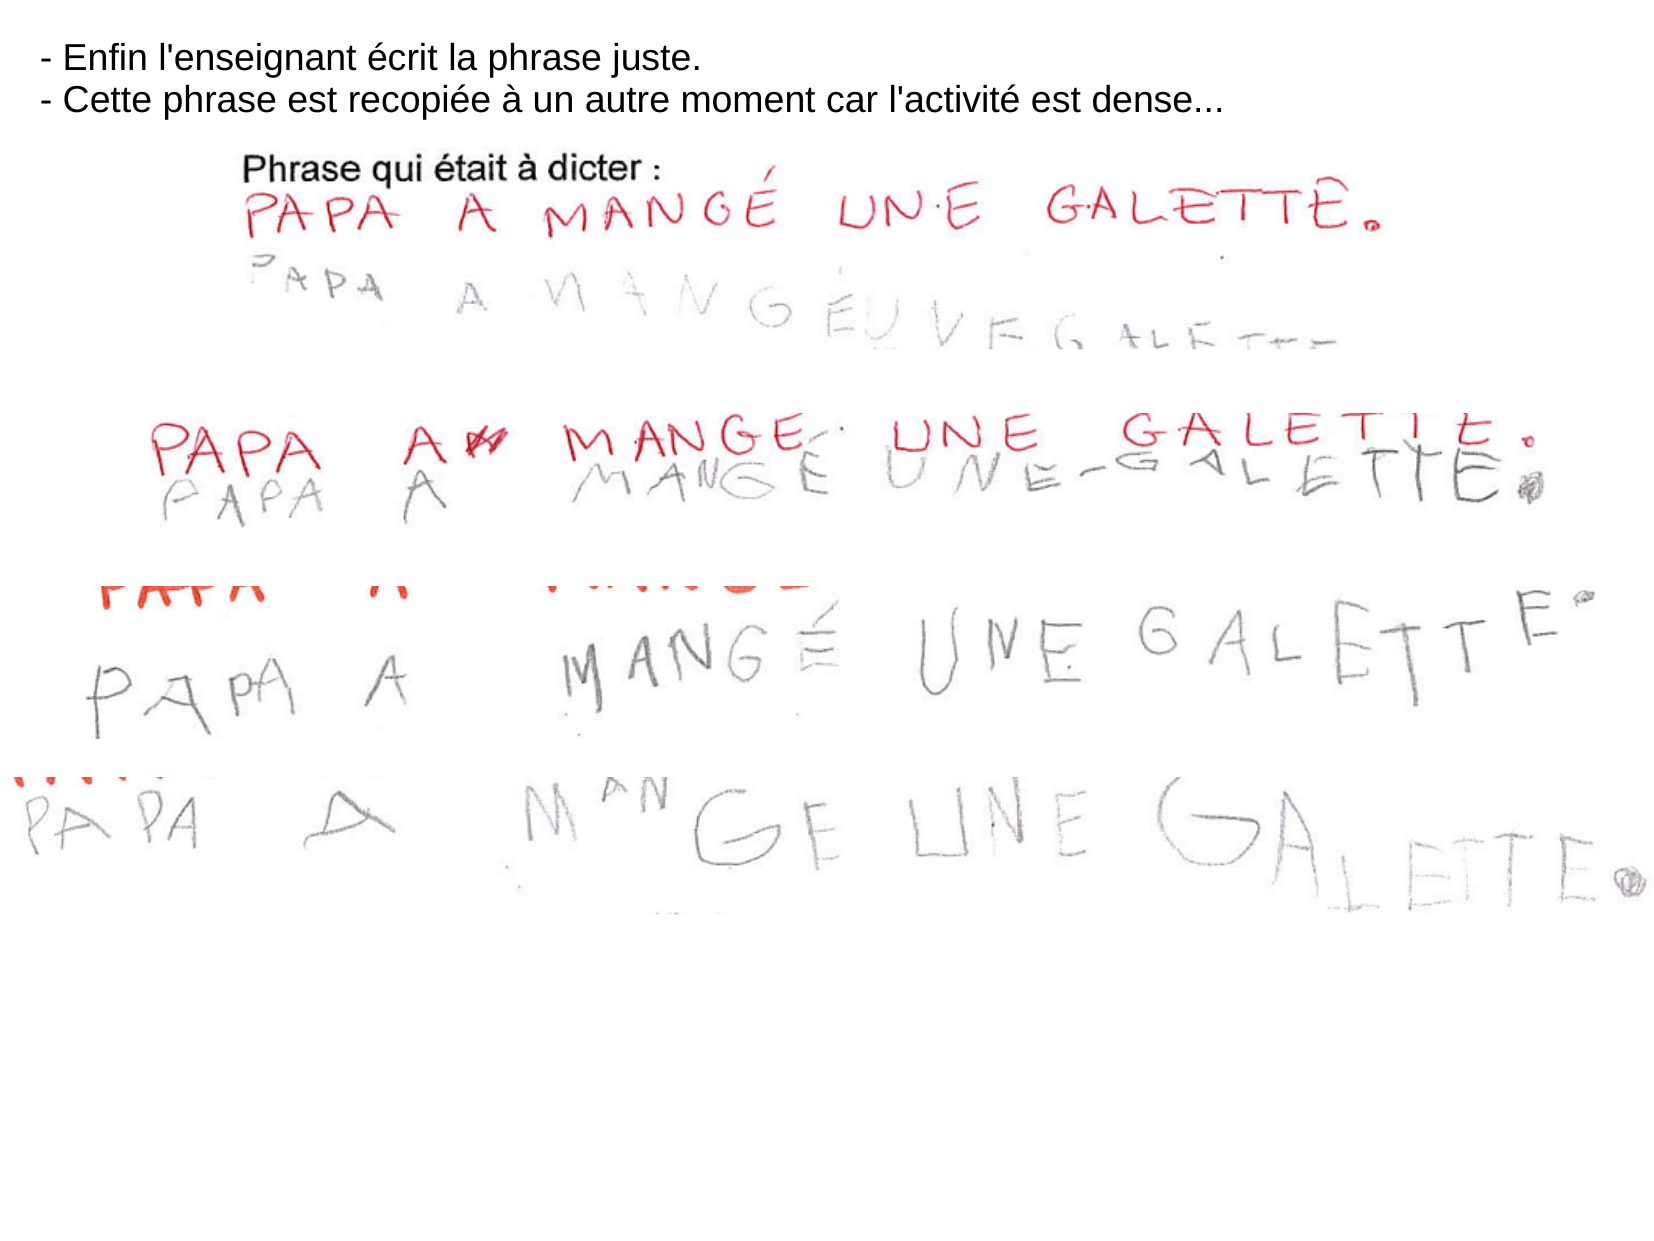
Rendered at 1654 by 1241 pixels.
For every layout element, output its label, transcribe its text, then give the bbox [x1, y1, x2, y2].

picture [118, 413, 1548, 529]
picture [214, 147, 1388, 351]
text_box - Enfin l'enseignant écrit la phrase juste. - Cette phrase est recopiée à un autre moment car l'activité est dense... [25, 29, 1241, 129]
picture [69, 586, 1595, 739]
picture [0, 777, 1654, 916]
